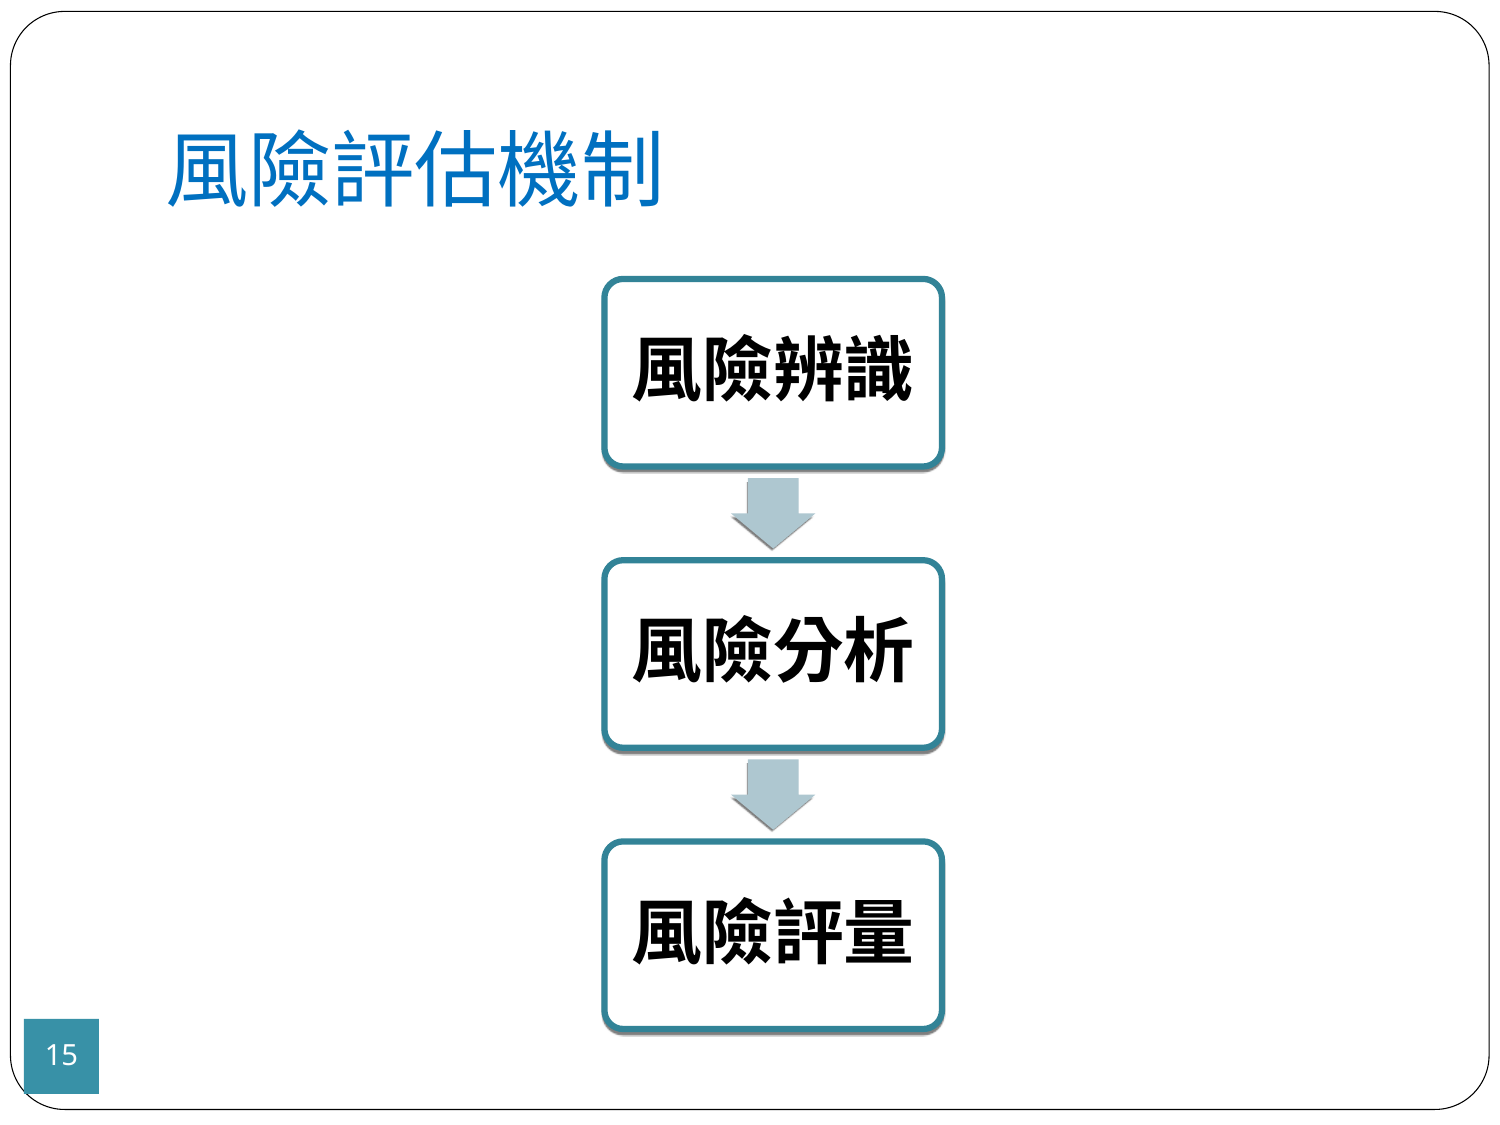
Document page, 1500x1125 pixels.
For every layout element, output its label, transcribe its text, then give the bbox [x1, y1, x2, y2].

title 風險評估機制 [150, 45, 1426, 233]
text_box [730, 478, 816, 549]
text_box 風險辨識 [604, 278, 942, 467]
text_box 風險分析 [604, 560, 942, 748]
text_box 15 [23, 1018, 99, 1094]
text_box 風險評量 [604, 841, 942, 1029]
text_box [730, 759, 816, 830]
